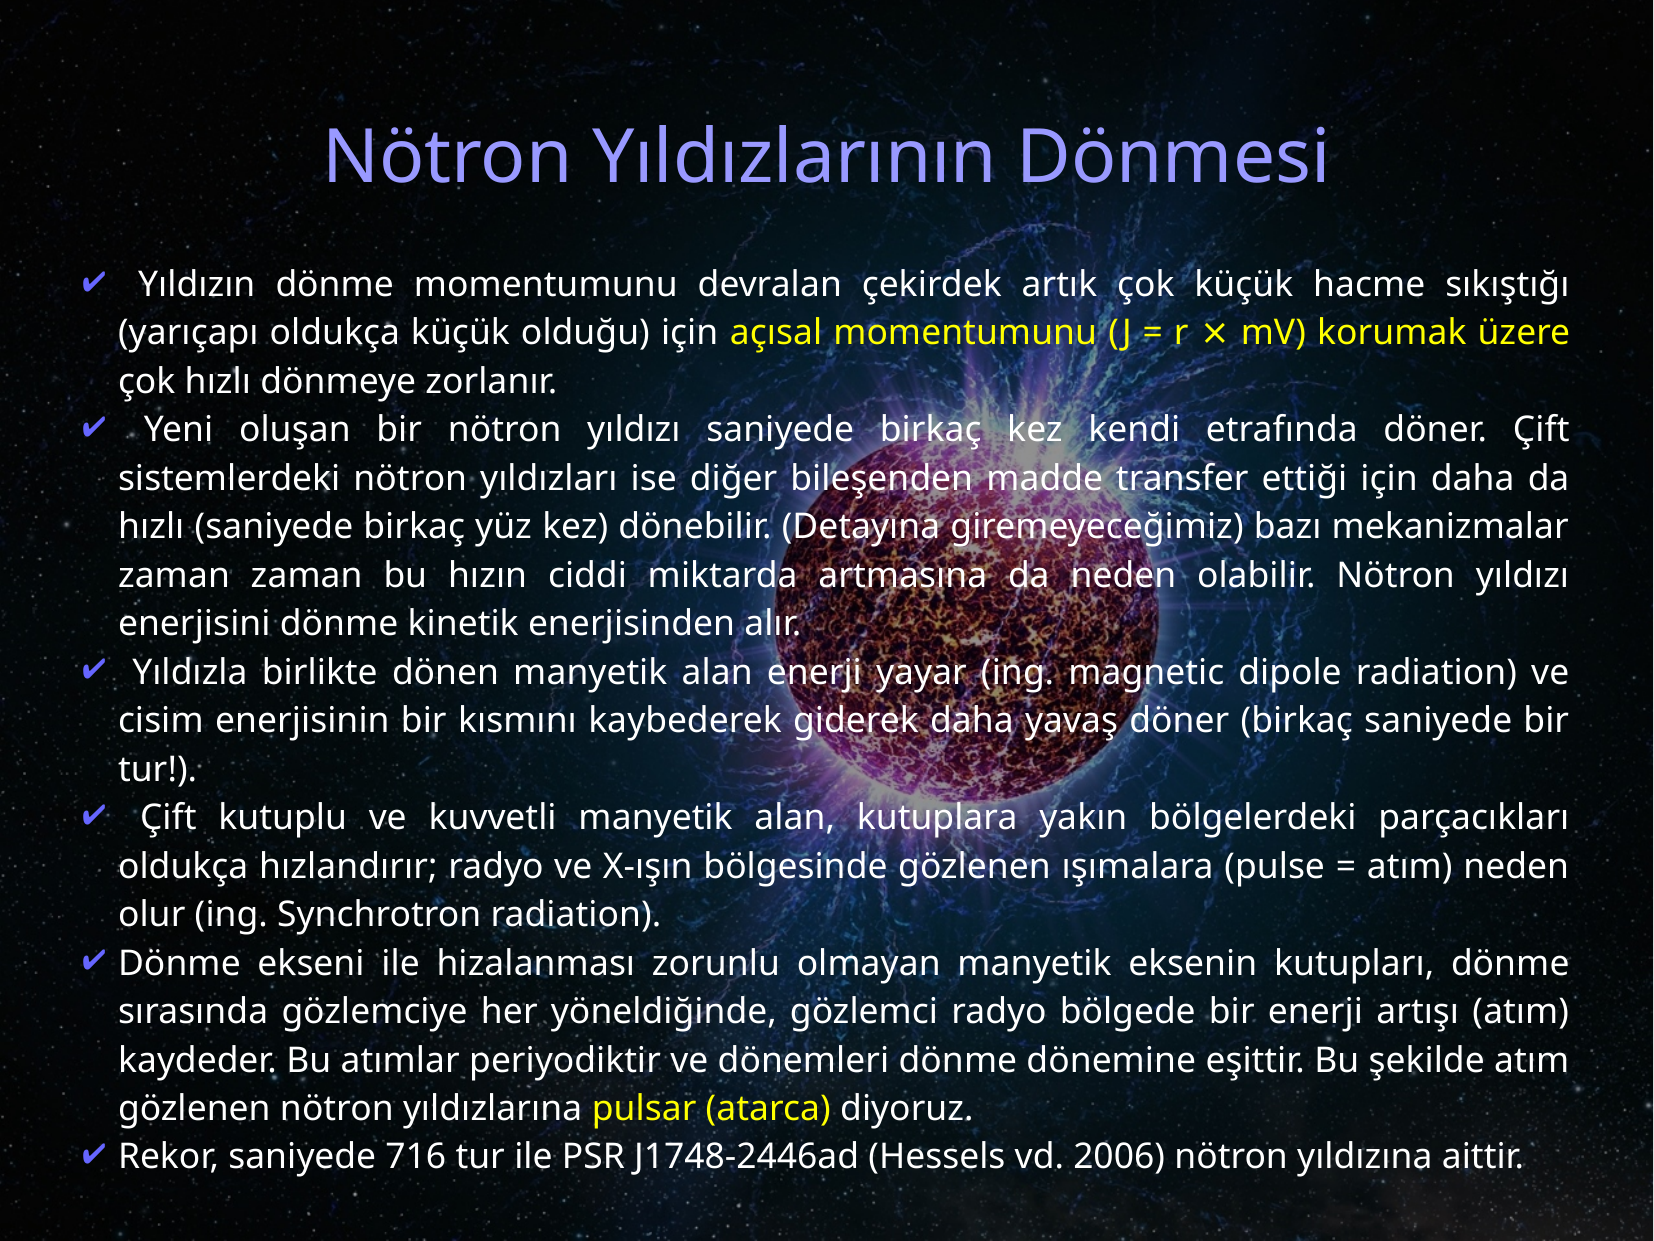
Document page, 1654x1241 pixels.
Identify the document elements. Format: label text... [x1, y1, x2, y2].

title Nötron Yıldızlarının Dönmesi [82, 49, 1571, 257]
text_box Yıldızın dönme momentumunu devralan çekirdek artık çok küçük hacme sıkıştığı (yarıçapı oldukça küçük olduğu) için açısal momentumunu (J = r × mV) korumak üzere çok hızlı dönmeye zorlanır. Yeni oluşan bir nötron yıldızı saniyede birkaç kez kendi etrafında döner. Çift sistemlerdeki nötron yıldızları ise diğer bileşenden madde transfer ettiği için daha da hızlı (saniyede birkaç yüz kez) dönebilir. (Detayına giremeyeceğimiz) bazı mekanizmalar zaman zaman bu hızın ciddi miktarda artmasına da neden olabilir. Nötron yıldızı enerjisini dönme kinetik enerjisinden alır. Yıldızla birlikte dönen manyetik alan enerji yayar (ing. magnetic dipole radiation) ve cisim enerjisinin bir kısmını kaybederek giderek daha yavaş döner (birkaç saniyede bir tur!). Çift kutuplu ve kuvvetli manyetik alan, kutuplara yakın bölgelerdeki parçacıkları oldukça hızlandırır; radyo ve X-ışın bölgesinde gözlenen ışımalara (pulse = atım) neden olur (ing. Synchrotron radiation). Dönme ekseni ile hizalanması zorunlu olmayan manyetik eksenin kutupları, dönme sırasında gözlemciye her yöneldiğinde, gözlemci radyo bölgede bir enerji artışı (atım) kaydeder. Bu atımlar periyodiktir ve dönemleri dönme dönemine eşittir. Bu şekilde atım gözlenen nötron yıldızlarına pulsar (atarca) diyoruz. Rekor, saniyede 716 tur ile PSR J1748-2446ad (Hessels vd. 2006) nötron yıldızına aittir. [82, 261, 1571, 1177]
picture [0, 0, 1654, 1241]
